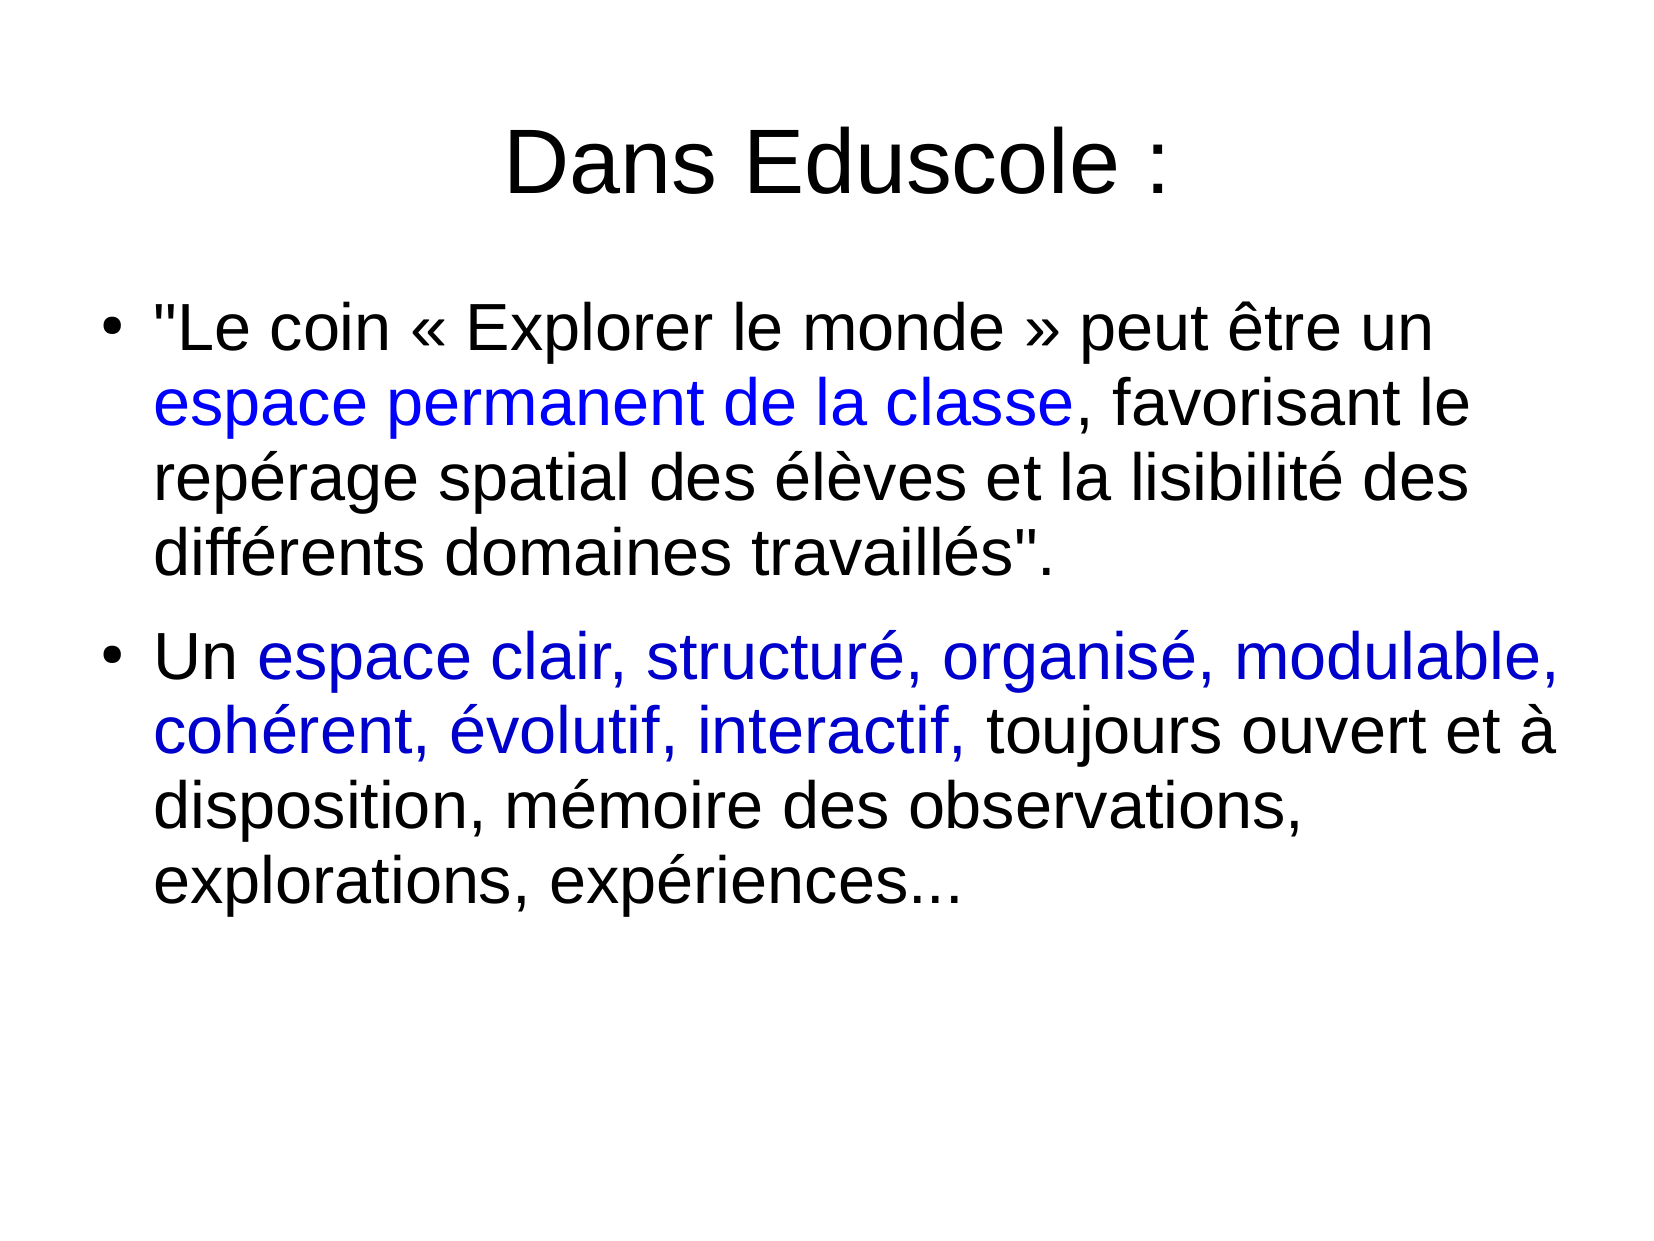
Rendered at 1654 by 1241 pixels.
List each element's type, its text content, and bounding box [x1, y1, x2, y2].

title Dans Eduscole : [106, 58, 1595, 266]
list "Le coin « Explorer le monde » peut être un espace permanent de la classe, favorisant le repérage spatial des élèves et la lisibilité des différents domaines travaillés". Un espace clair, structuré, organisé, modulable, cohérent, évolutif, interactif, toujours ouvert et à disposition, mémoire des observations, explorations, expériences... [82, 290, 1571, 1109]
